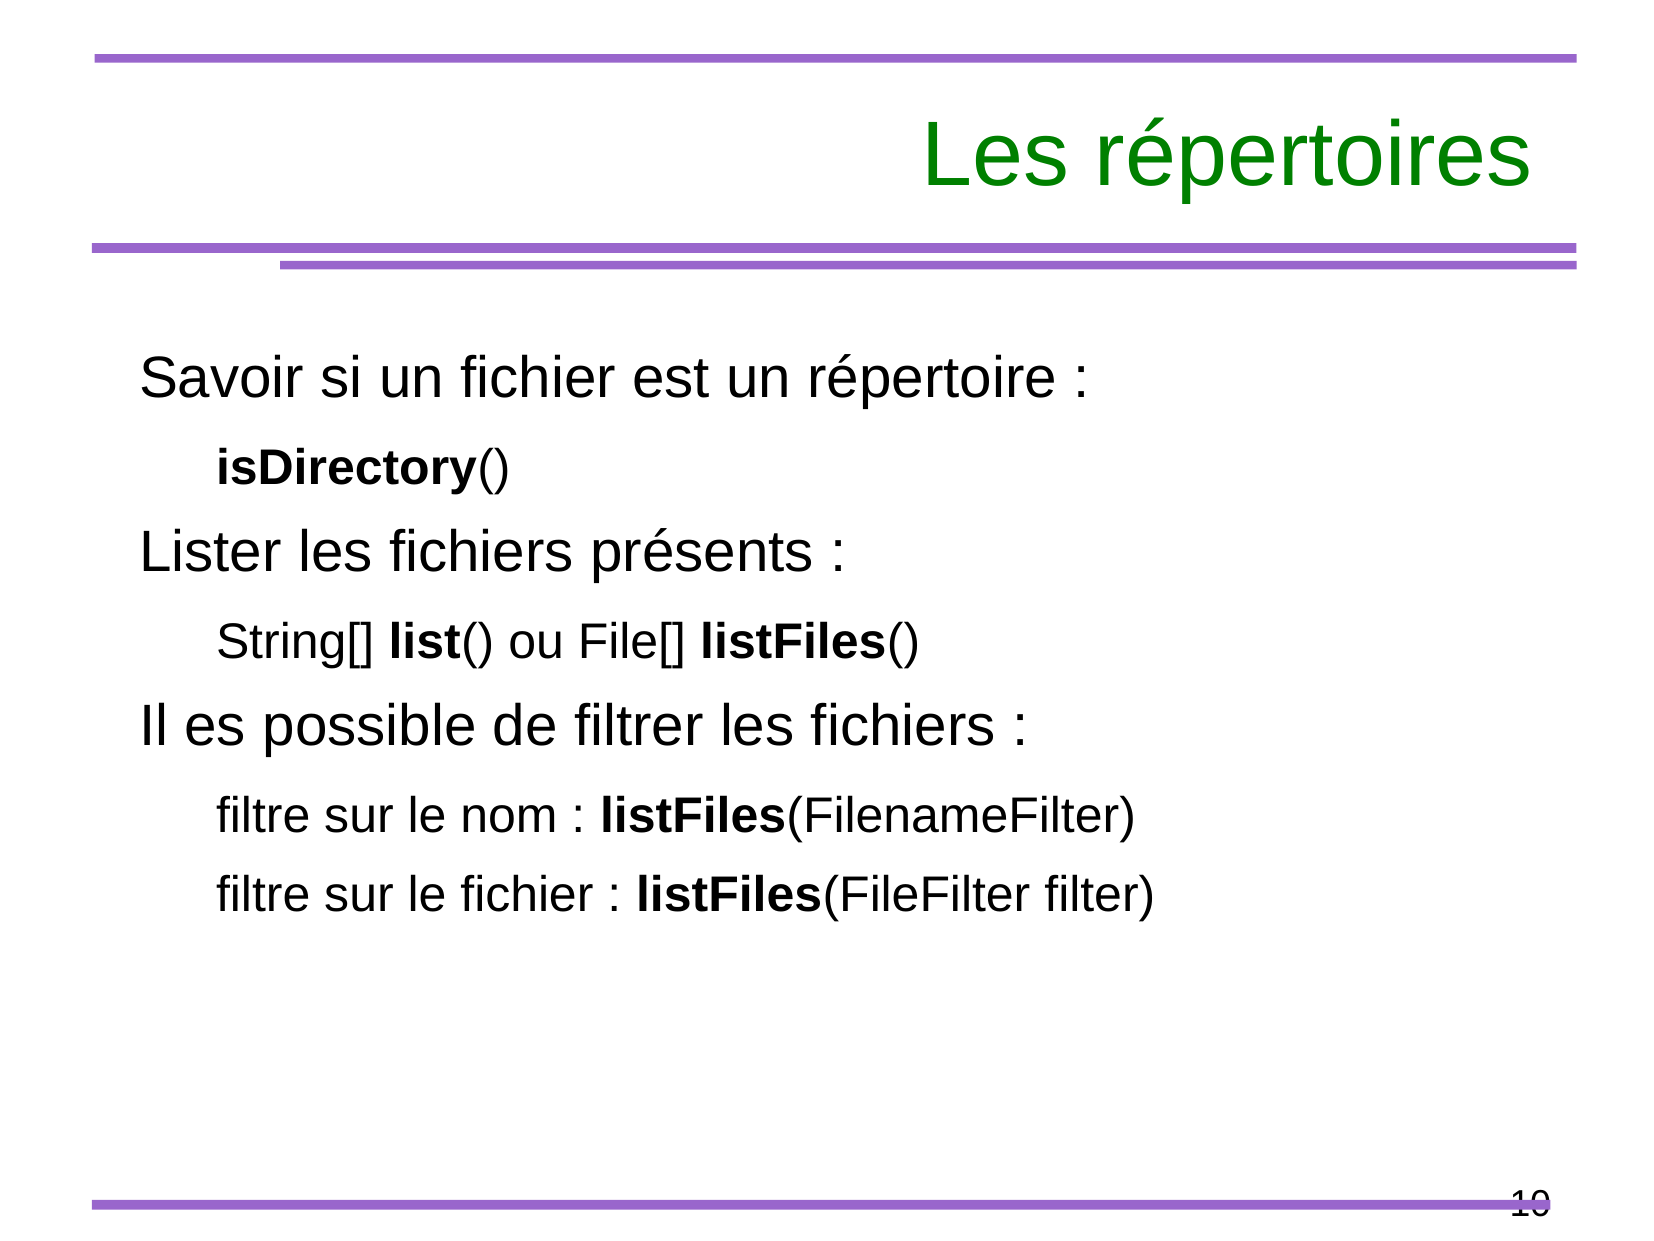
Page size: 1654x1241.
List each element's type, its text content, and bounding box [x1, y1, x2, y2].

list Savoir si un fichier est un répertoire : isDirectory() Lister les fichiers présents : String[] list() ou File[] listFiles() Il es possible de filtrer les fichiers : filtre sur le nom : listFiles(FilenameFilter) filtre sur le fichier : listFiles(FileFilter filter) [121, 344, 1534, 1140]
title Les répertoires [121, 49, 1534, 257]
